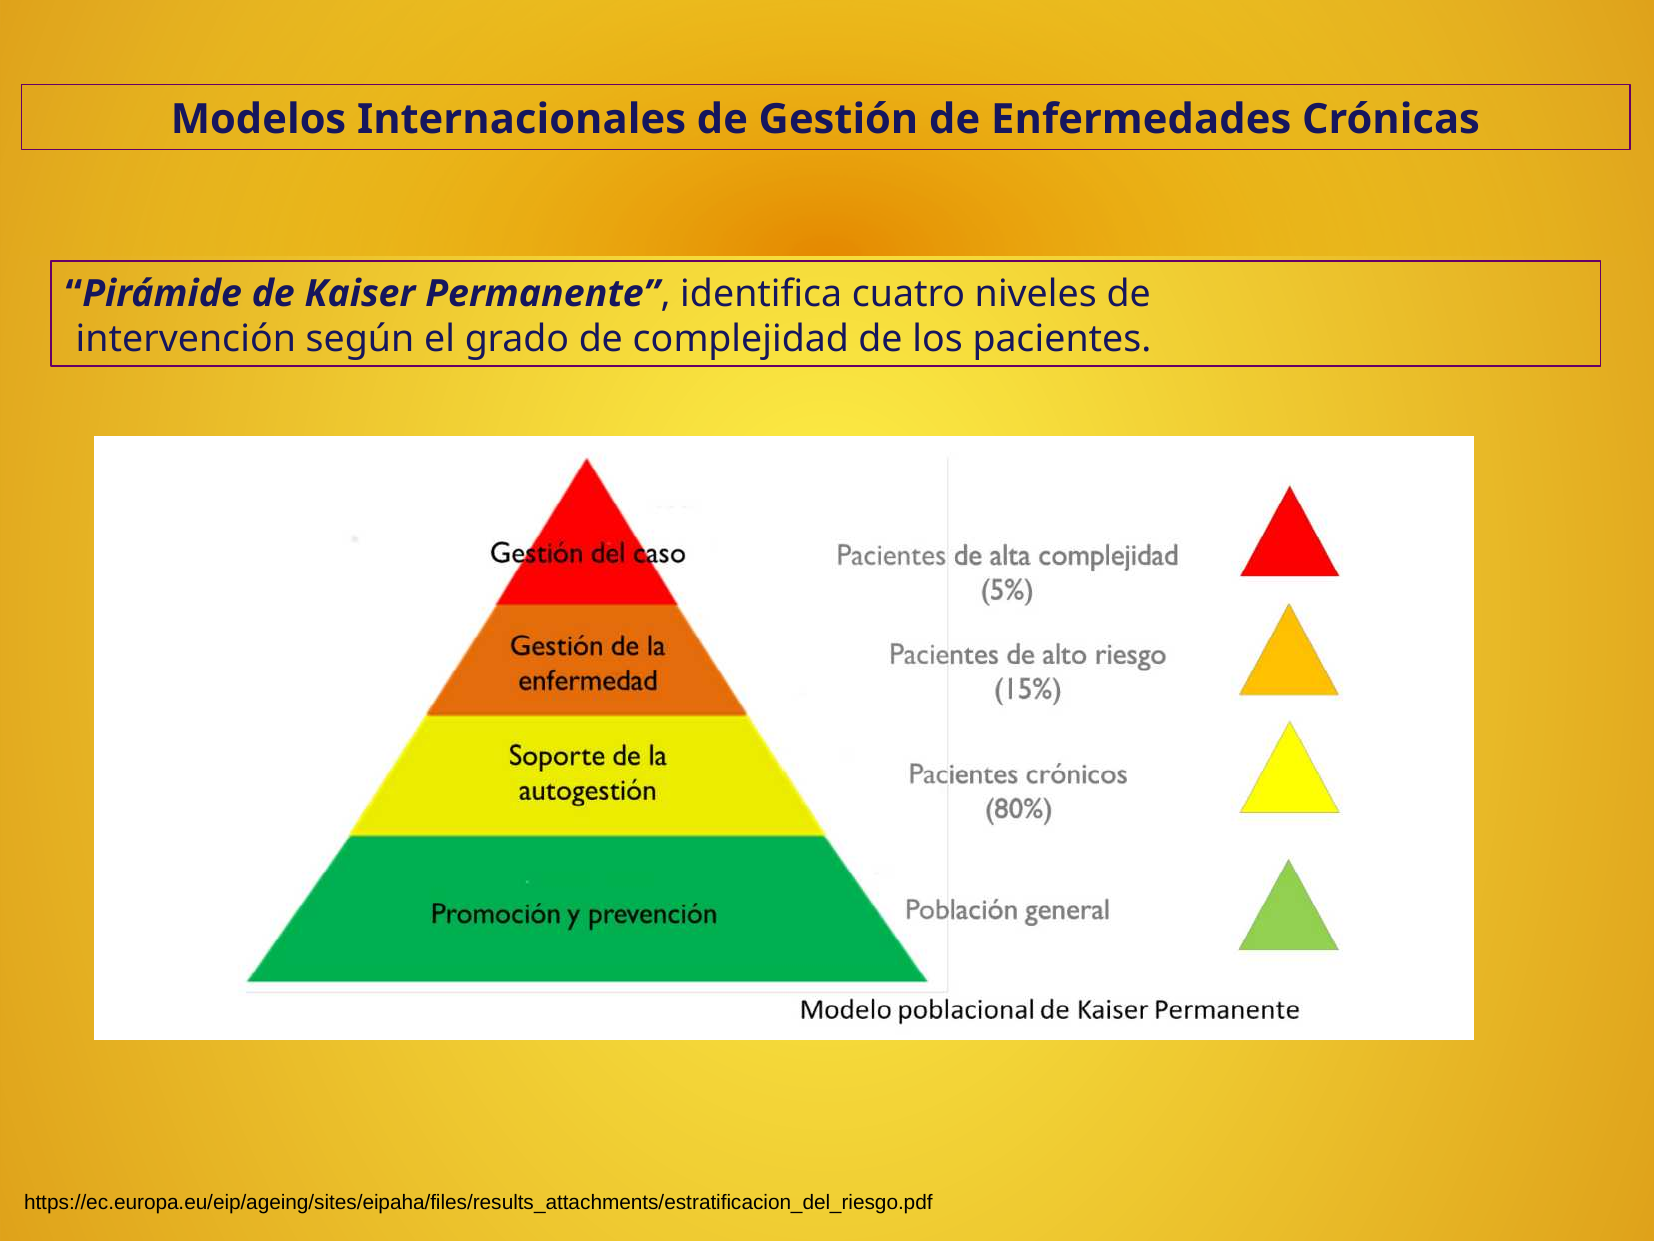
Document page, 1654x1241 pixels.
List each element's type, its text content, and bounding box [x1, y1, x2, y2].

text_box Modelos Internacionales de Gestión de Enfermedades Crónicas [21, 84, 1630, 150]
picture [94, 436, 1474, 1040]
text_box “Pirámide de Kaiser Permanente”, identifica cuatro niveles de intervención según el grado de complejidad de los pacientes. [50, 261, 1601, 367]
text_box https://ec.europa.eu/eip/ageing/sites/eipaha/files/results_attachments/estratificacion_del_riesgo.pdf [9, 1183, 1654, 1241]
